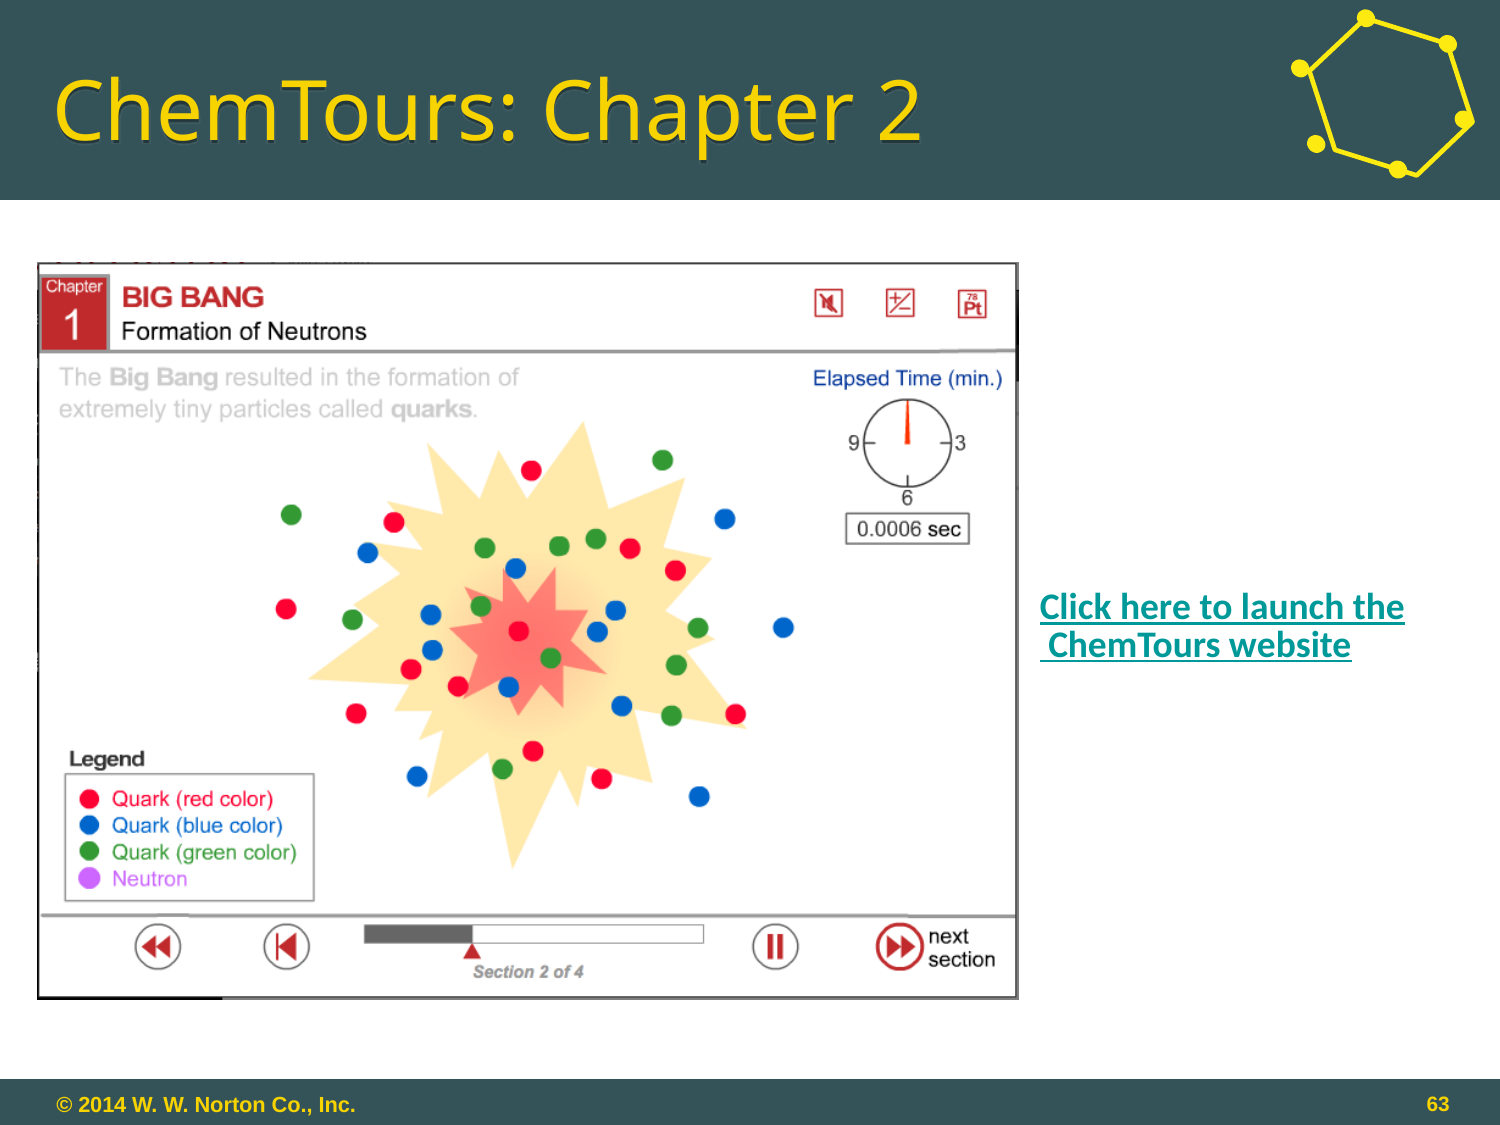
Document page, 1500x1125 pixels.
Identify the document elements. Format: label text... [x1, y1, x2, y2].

text_box Click here to launch the ChemTours website [1025, 574, 1425, 635]
picture [37, 262, 1019, 1000]
slide_number <number> [1411, 1086, 1468, 1119]
title ChemTours: Chapter 2 [37, 19, 1118, 195]
